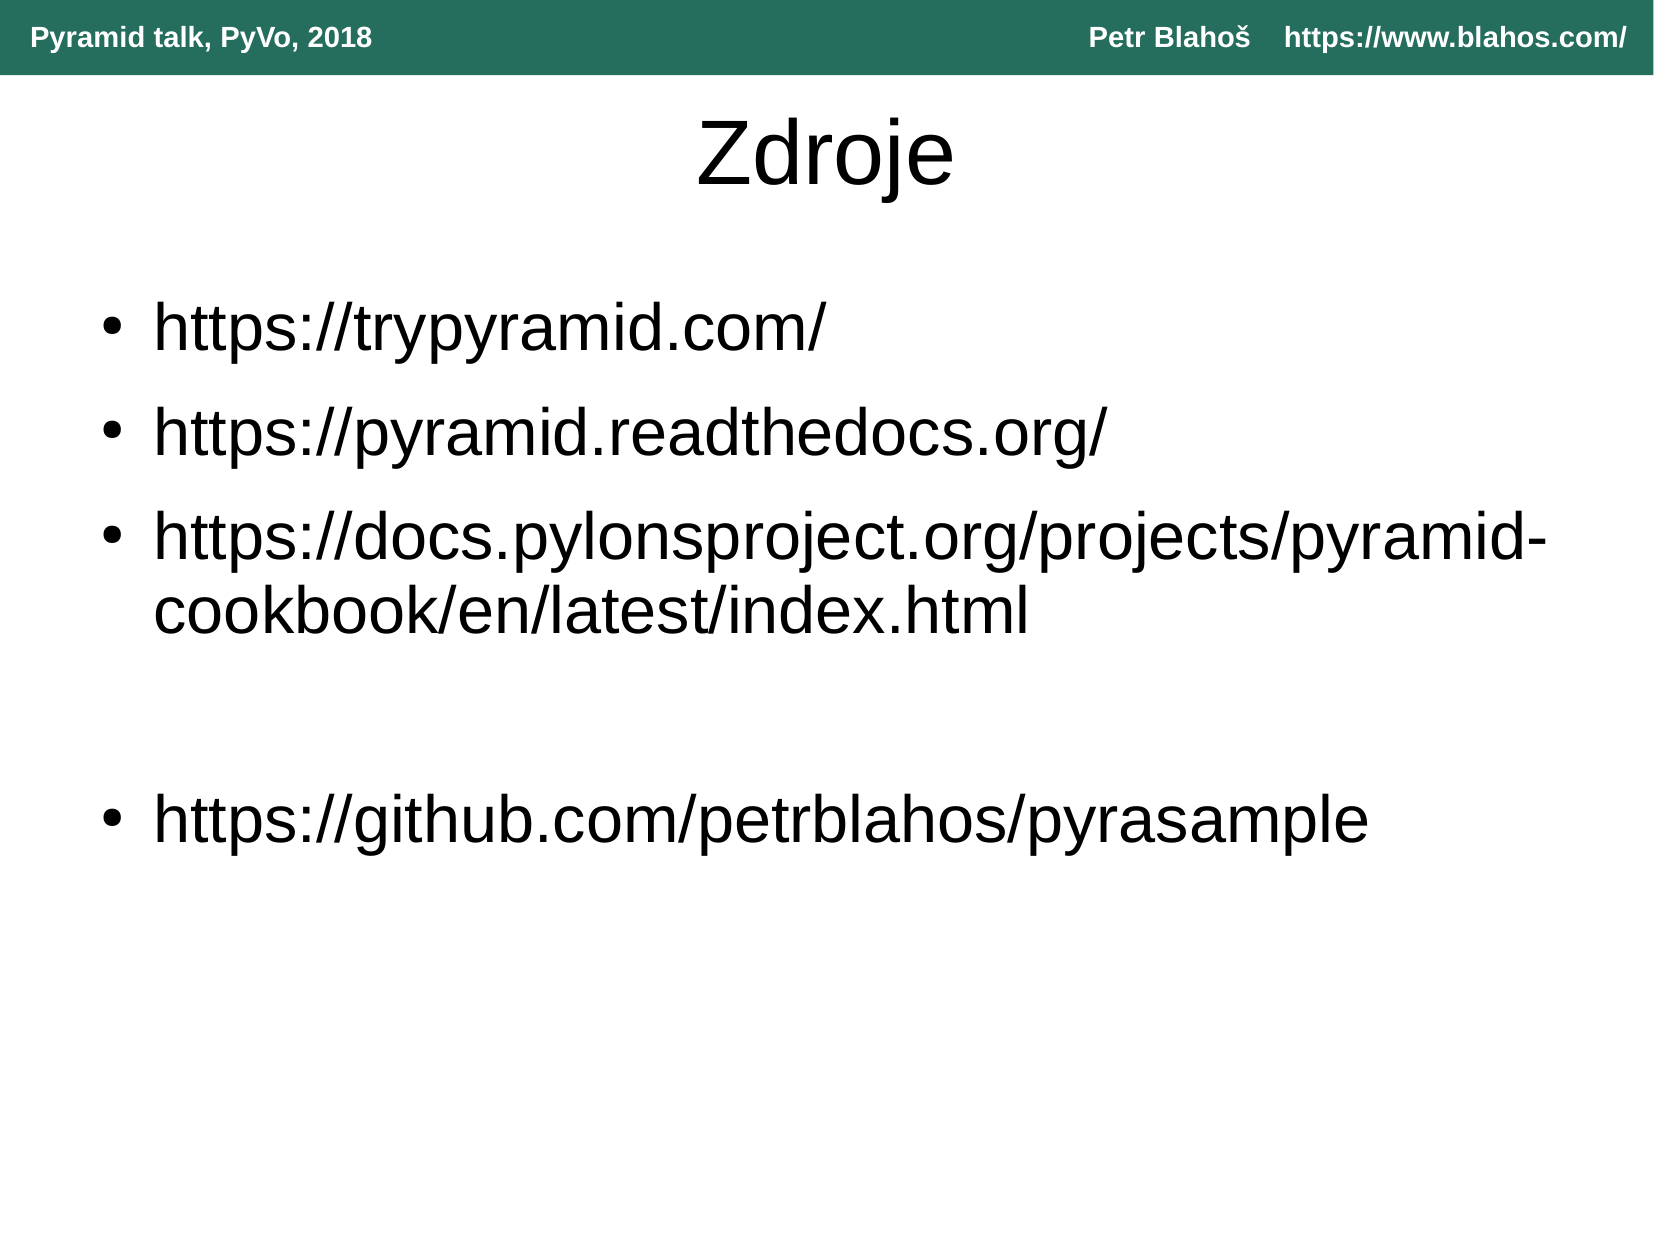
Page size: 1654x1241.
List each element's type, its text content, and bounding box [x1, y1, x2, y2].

list https://trypyramid.com/ https://pyramid.readthedocs.org/ https://docs.pylonsproject.org/projects/pyramid-cookbook/en/latest/index.html https://github.com/petrblahos/pyrasample [82, 290, 1571, 1010]
title Zdroje [82, 49, 1571, 257]
